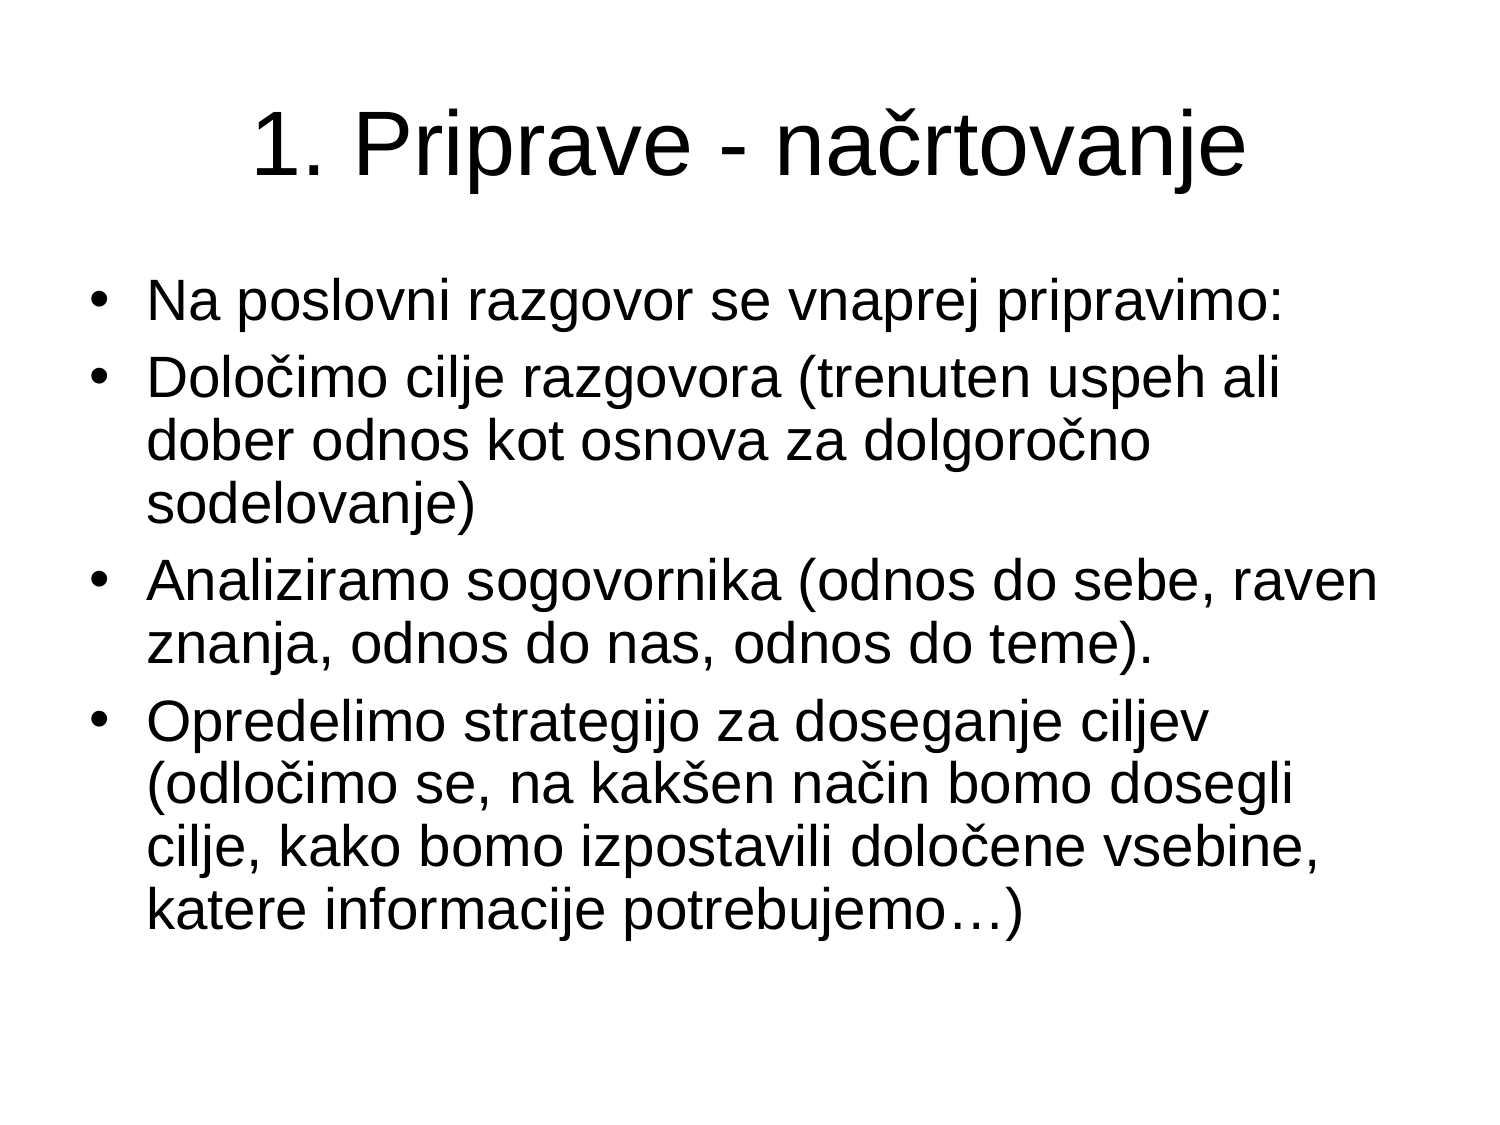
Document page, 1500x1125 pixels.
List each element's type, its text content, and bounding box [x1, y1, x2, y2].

title 1. Priprave - načrtovanje [75, 45, 1426, 233]
list Na poslovni razgovor se vnaprej pripravimo: Določimo cilje razgovora (trenuten uspeh ali dober odnos kot osnova za dolgoročno sodelovanje) Analiziramo sogovornika (odnos do sebe, raven znanja, odnos do nas, odnos do teme). Opredelimo strategijo za doseganje ciljev (odločimo se, na kakšen način bomo dosegli cilje, kako bomo izpostavili določene vsebine, katere informacije potrebujemo…) [75, 262, 1426, 1006]
